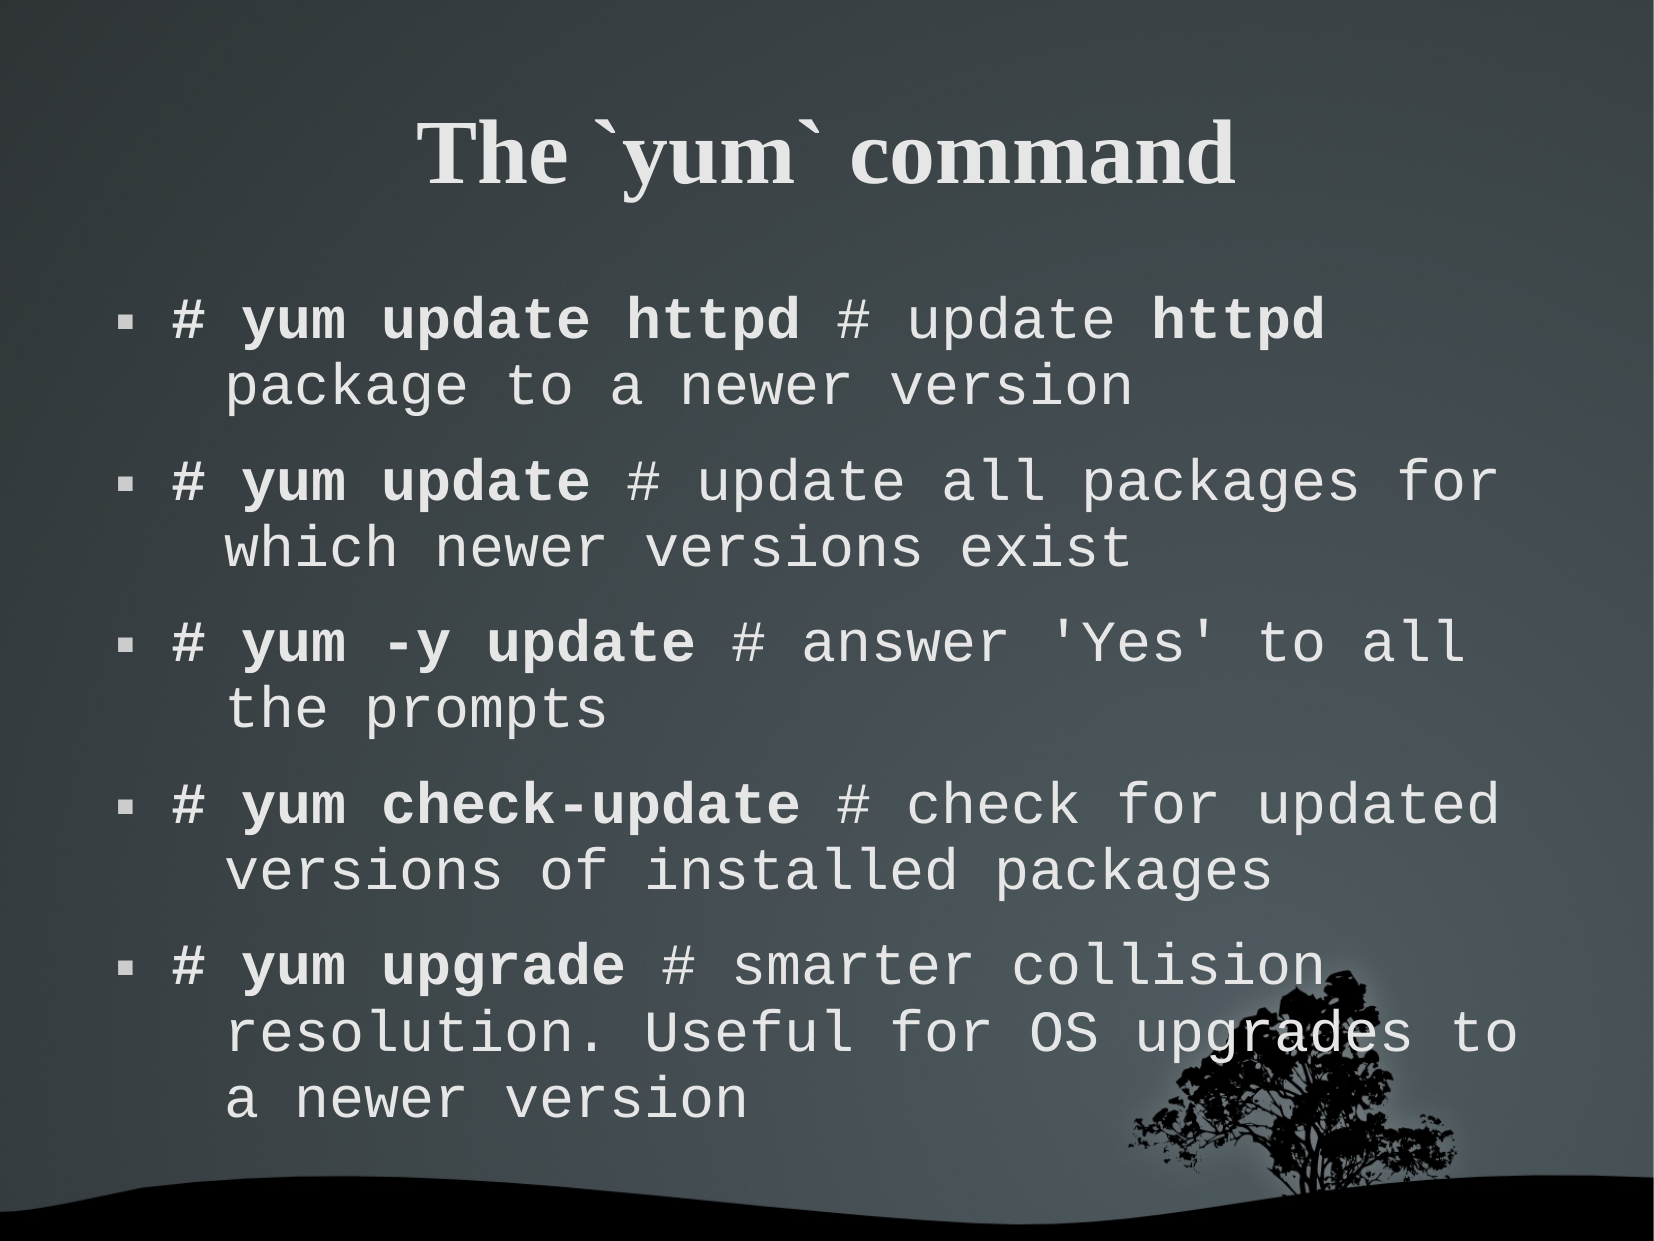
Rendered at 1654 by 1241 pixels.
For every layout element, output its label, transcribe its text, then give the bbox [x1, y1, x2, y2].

list # yum update httpd # update httpd package to a newer version # yum update # update all packages for which newer versions exist # yum -y update # answer 'Yes' to all the prompts # yum check-update # check for updated versions of installed packages # yum upgrade # smarter collision resolution. Useful for OS upgrades to a newer version [82, 290, 1571, 1141]
picture [0, 0, 1654, 1241]
title The `yum` command [82, 49, 1571, 257]
